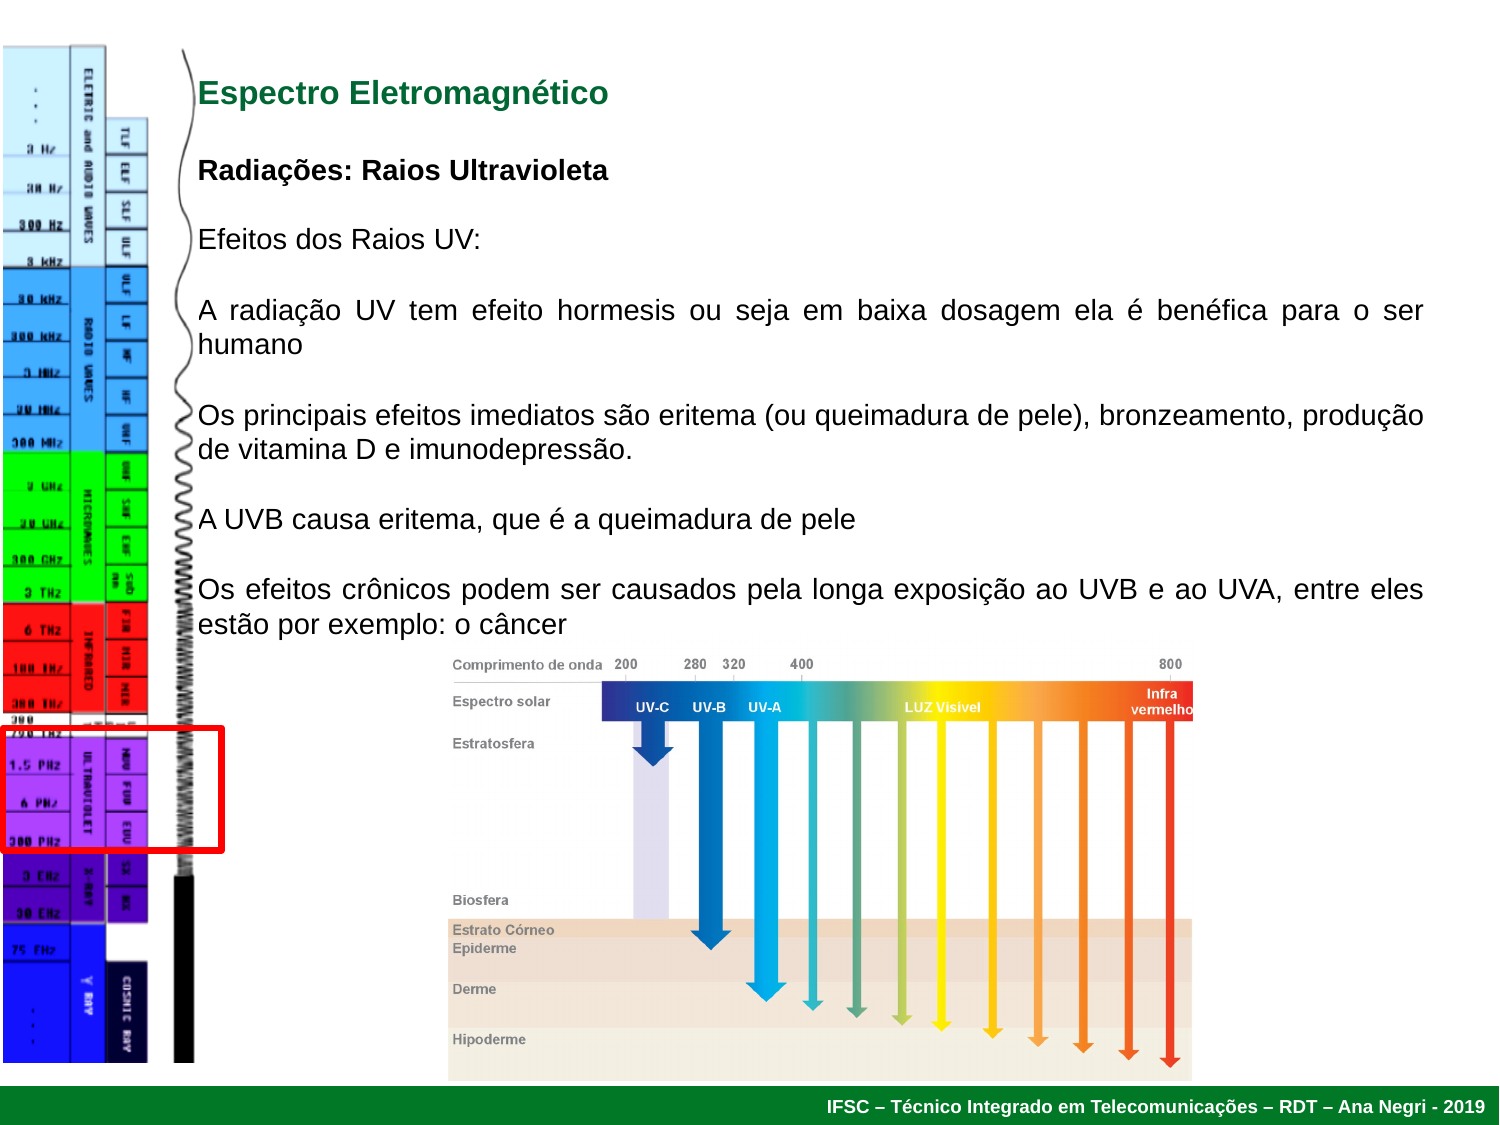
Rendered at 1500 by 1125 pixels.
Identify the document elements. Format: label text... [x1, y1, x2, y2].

picture [3, 854, 199, 1063]
picture [6, 731, 199, 847]
text_box Espectro Eletromagnético Radiações: Raios Ultravioleta Efeitos dos Raios UV: A radiação UV tem efeito hormesis ou seja em baixa dosagem ela é benéfica para o ser humano Os principais efeitos imediatos são eritema (ou queimadura de pele), bronzeamento, produção de vitamina D e imunodepressão. A UVB causa eritema, que é a queimadura de pele Os efeitos crônicos podem ser causados pela longa exposição ao UVB e ao UVA, entre eles estão por exemplo: o câncer [199, 63, 1441, 639]
text_box ção [199, 613, 341, 674]
picture [3, 35, 199, 725]
text_box IFSC – Técnico Integrado em Telecomunicações – RDT – Ana Negri - 2019 [812, 1087, 1500, 1125]
picture [448, 635, 1193, 1081]
text_box [0, 1086, 1499, 1125]
